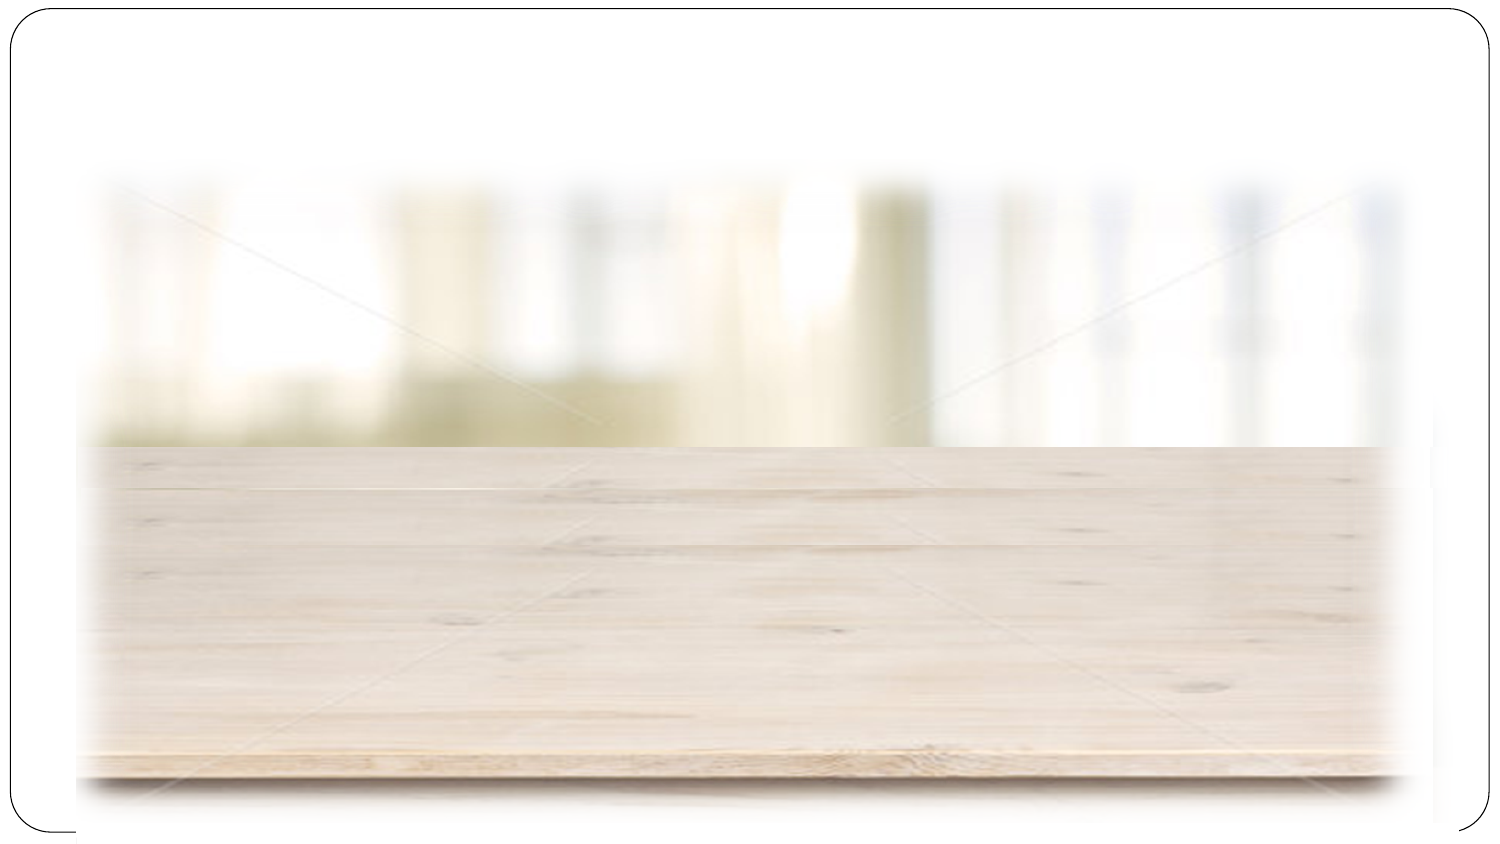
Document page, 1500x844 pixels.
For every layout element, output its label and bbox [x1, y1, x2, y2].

picture [76, 62, 1459, 844]
